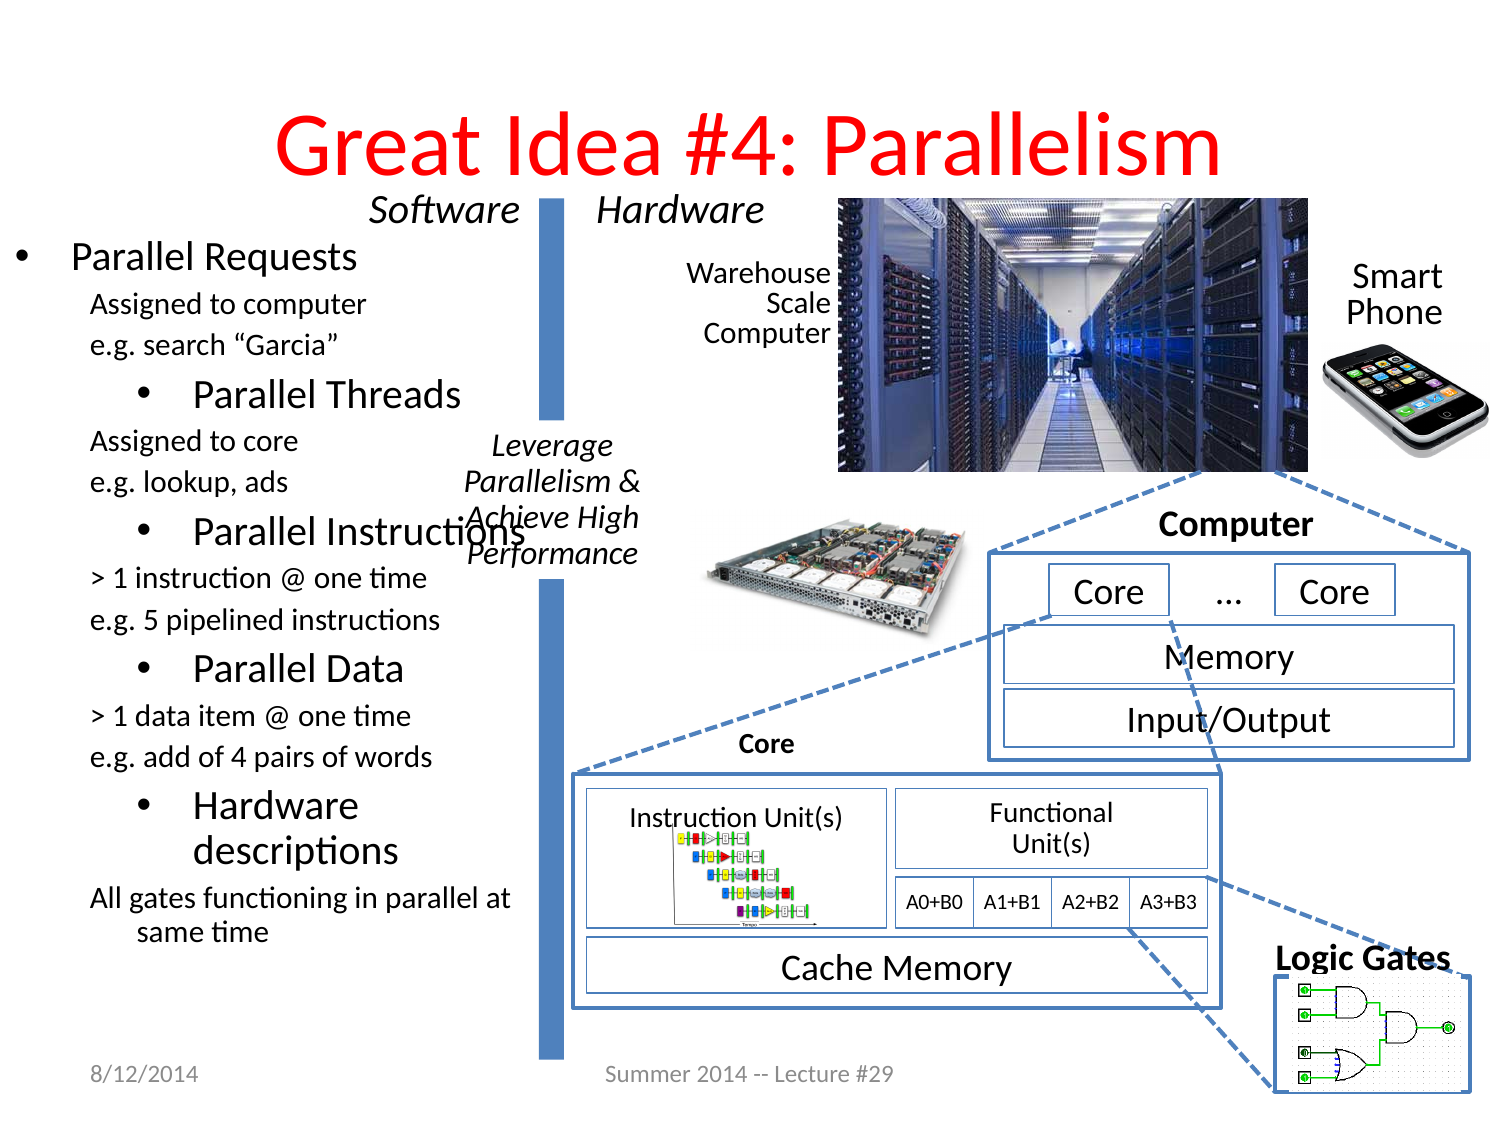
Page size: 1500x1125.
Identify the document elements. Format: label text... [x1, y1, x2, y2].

text_box Software Hardware [354, 174, 781, 240]
text_box Computer [1143, 500, 1329, 552]
text_box Leverage Parallelism & Achieve High Performance [562, 420, 657, 579]
footer Summer 2014 -- Lecture #29 [512, 1042, 988, 1103]
text_box Memory [1004, 624, 1454, 684]
text_box Logic Gates [1260, 925, 1467, 986]
text_box Core [724, 716, 830, 767]
picture [1321, 342, 1490, 459]
picture [1289, 974, 1461, 1092]
text_box A3+B3 [1129, 876, 1208, 928]
text_box … [1201, 559, 1257, 620]
text_box Parallel Requests Assigned to computer e.g. search “Garcia” Parallel Threads Assigned to core e.g. lookup, ads Parallel Instructions > 1 instruction @ one time e.g. 5 pipelined instructions Parallel Data > 1 data item @ one time e.g. add of 4 pairs of words Hardware descriptions All gates functioning in parallel at same time [0, 227, 562, 970]
title Great Idea #4: Parallelism [75, 45, 1425, 233]
text_box A2+B2 [1051, 876, 1129, 928]
text_box A0+B0 [895, 876, 973, 928]
text_box Core [1049, 563, 1169, 616]
text_box Functional Unit(s) [895, 788, 1208, 869]
picture [838, 198, 1308, 472]
text_box Input/Output [1004, 688, 1454, 748]
text_box Smart Phone [1330, 252, 1458, 340]
text_box Core [1274, 563, 1395, 616]
picture [670, 821, 820, 929]
picture [690, 509, 984, 651]
text_box Instruction Unit(s) [586, 788, 887, 928]
text_box A1+B1 [973, 876, 1051, 928]
slide_number 8/12/2014 [75, 1042, 425, 1103]
slide_number <number> [1074, 1042, 1425, 1103]
text_box Warehouse Scale Computer [632, 252, 838, 358]
text_box Cache Memory [586, 937, 1208, 994]
